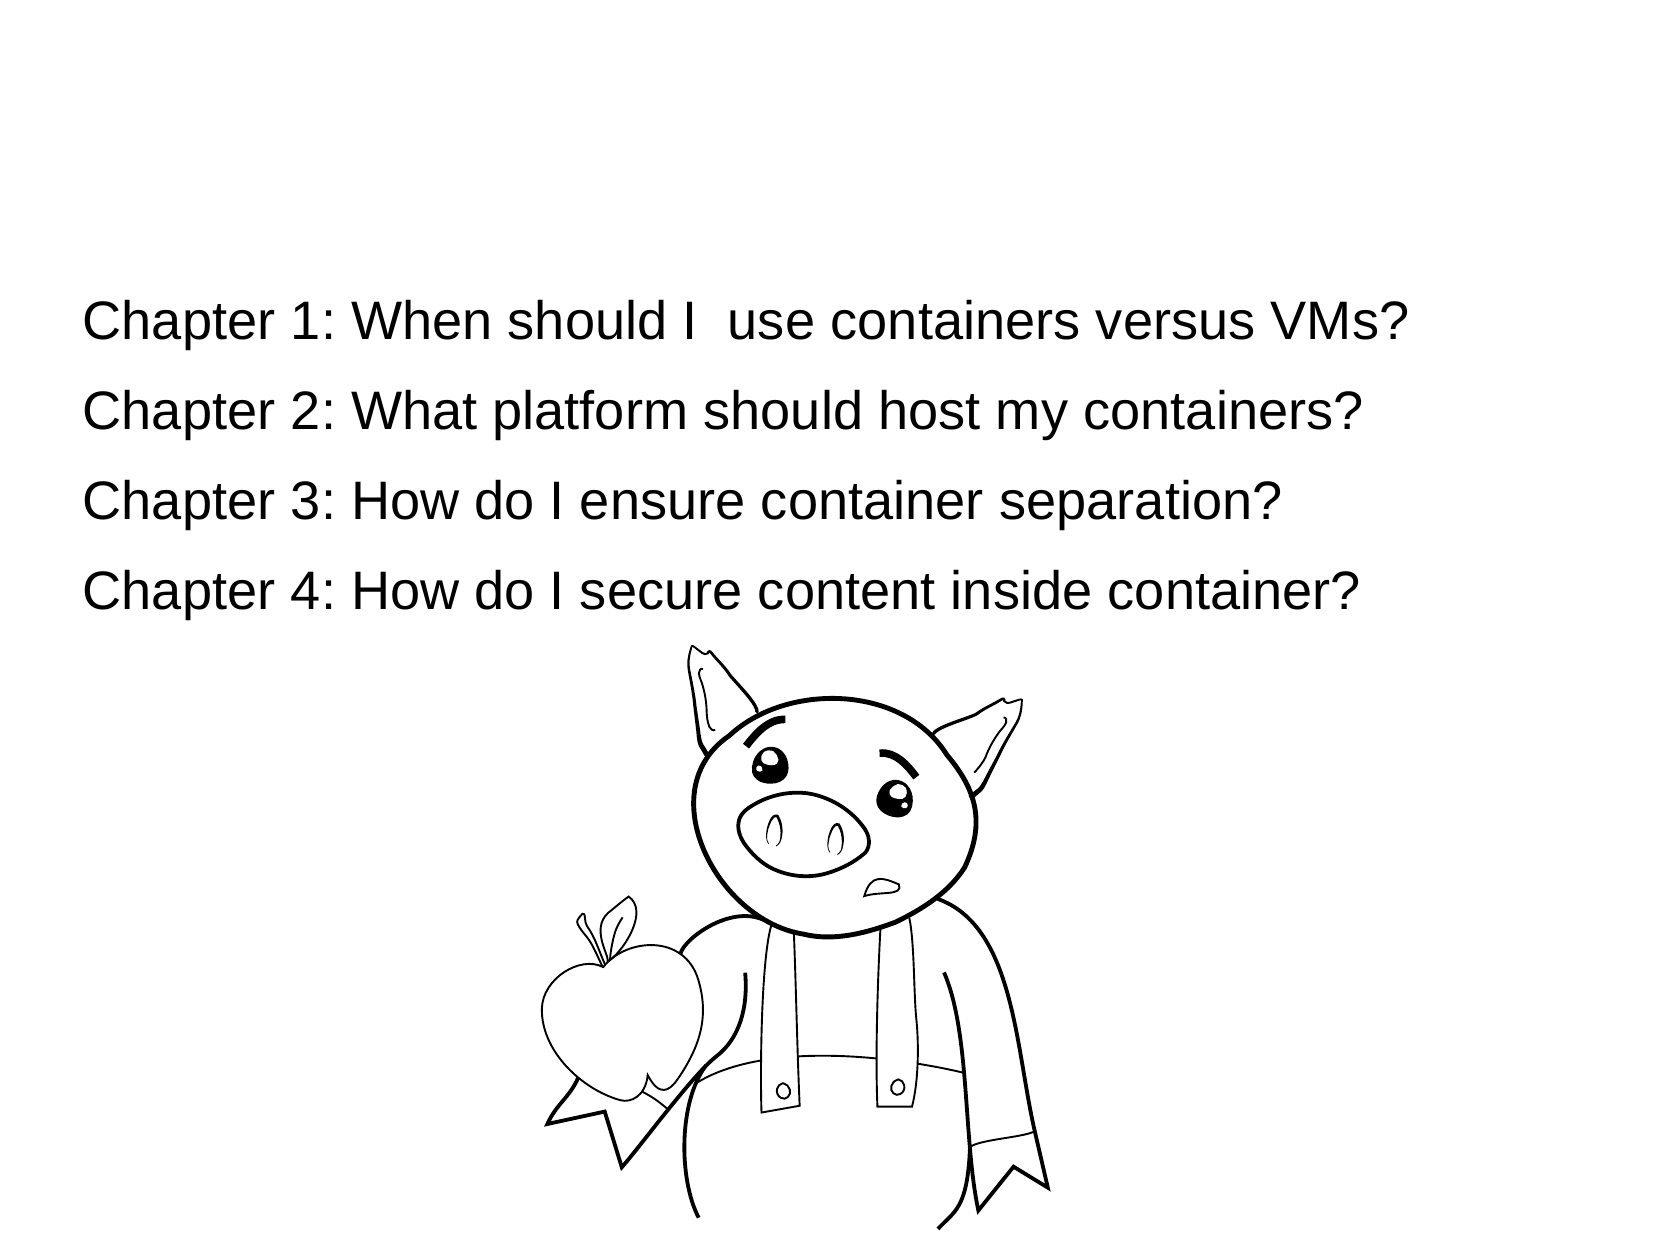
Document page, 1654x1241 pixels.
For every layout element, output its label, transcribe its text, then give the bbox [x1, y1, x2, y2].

picture [540, 645, 1051, 1231]
list Chapter 1: When should I use containers versus VMs? Chapter 2: What platform should host my containers? Chapter 3: How do I ensure container separation? Chapter 4: How do I secure content inside container? [82, 290, 1571, 1010]
